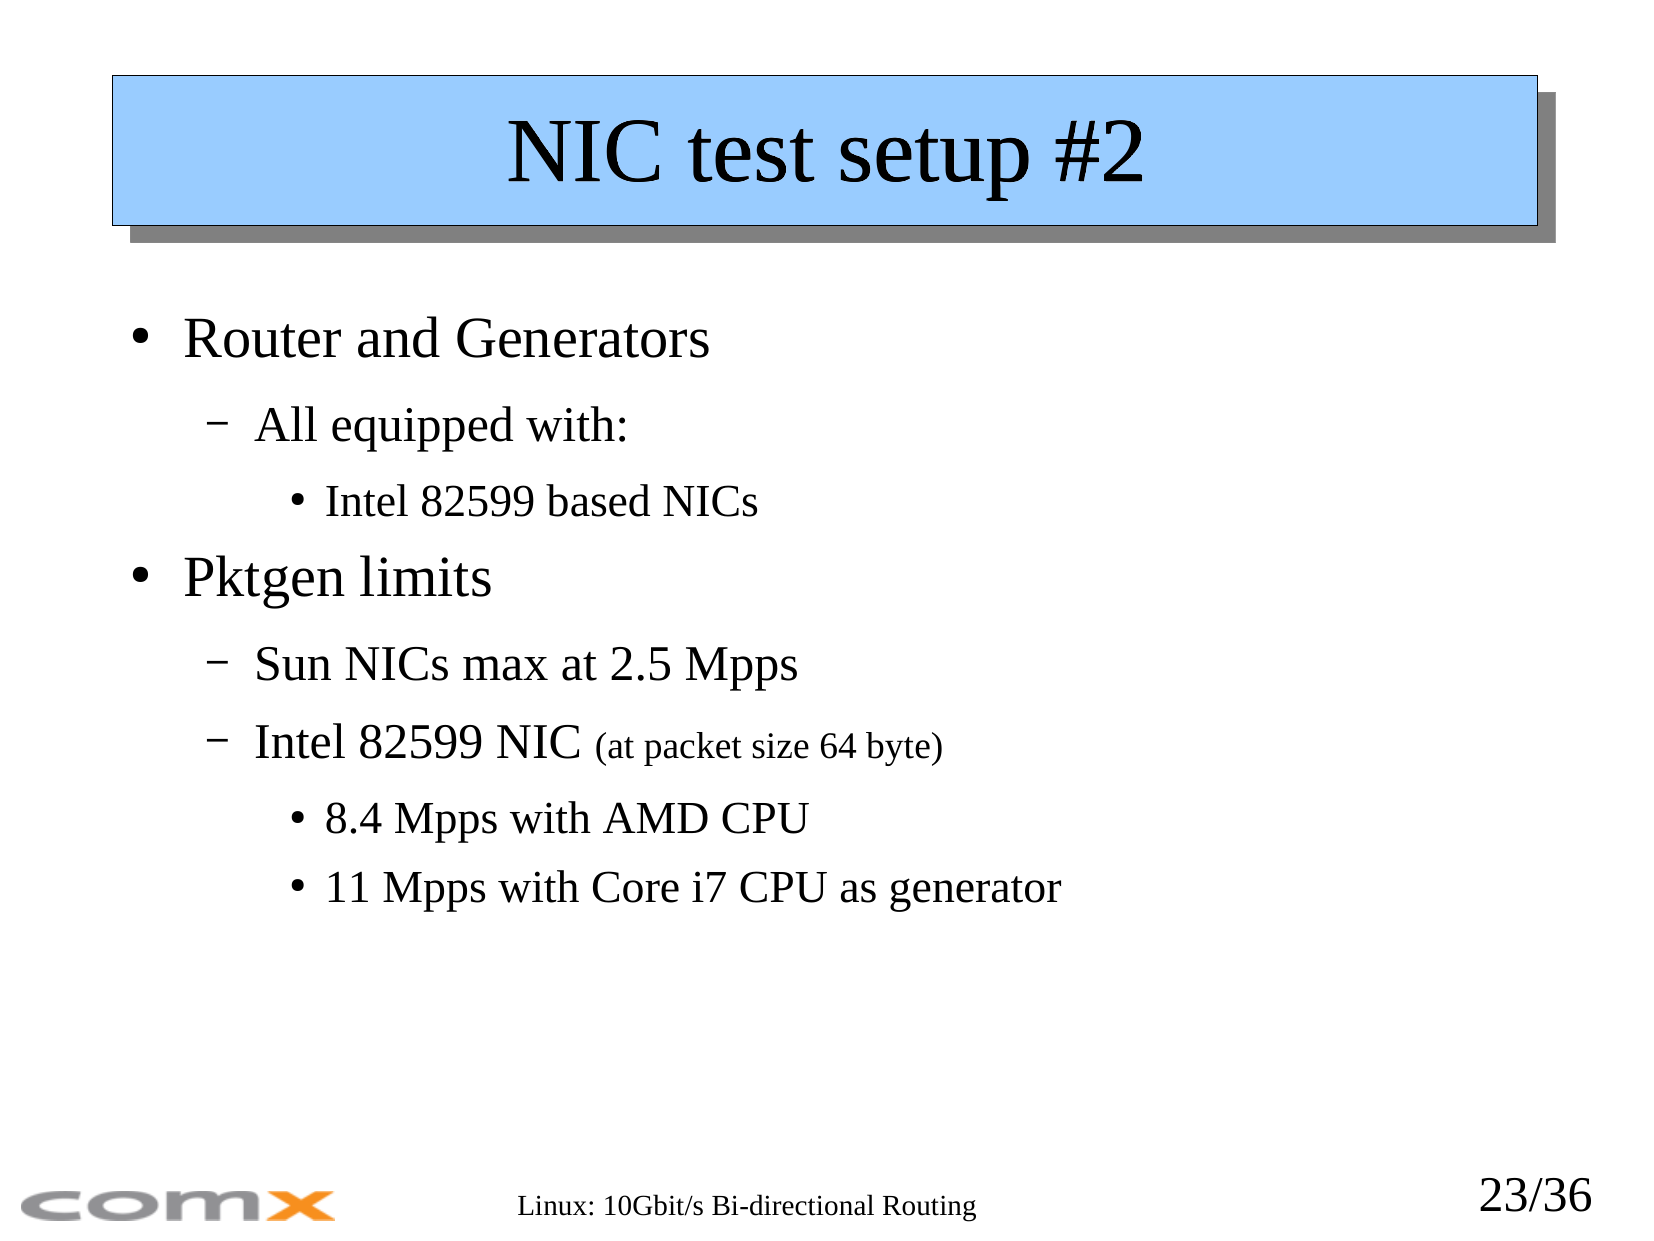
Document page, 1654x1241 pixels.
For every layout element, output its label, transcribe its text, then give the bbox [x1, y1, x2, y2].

picture [21, 1191, 335, 1221]
title NIC test setup #2 [116, 75, 1538, 226]
list Router and Generators All equipped with: Intel 82599 based NICs Pktgen limits Sun NICs max at 2.5 Mpps Intel 82599 NIC (at packet size 64 byte) 8.4 Mpps with AMD CPU 11 Mpps with Core i7 CPU as generator [112, 305, 1538, 1063]
